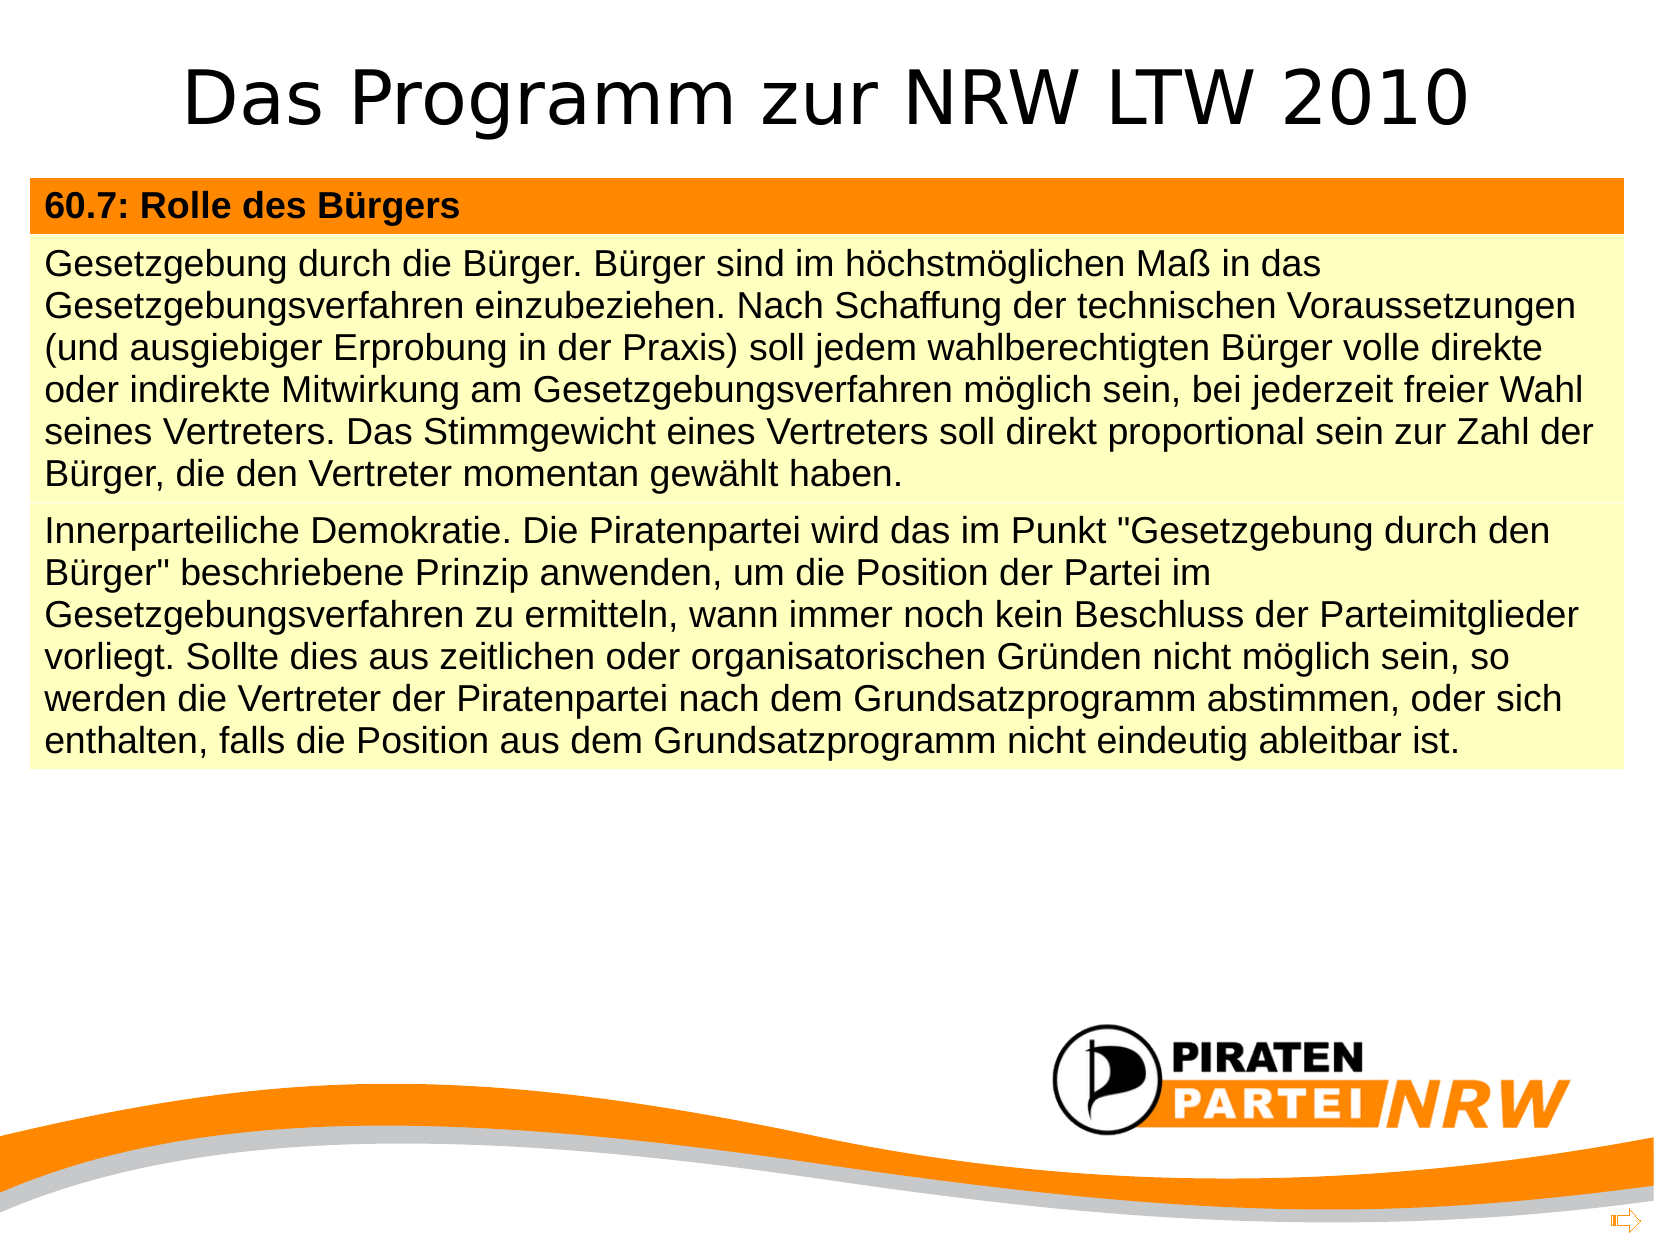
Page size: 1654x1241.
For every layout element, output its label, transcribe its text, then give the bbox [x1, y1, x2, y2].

table_cell Innerparteiliche Demokratie. Die Piratenpartei wird das im Punkt "Gesetzgebung durch den Bürger" beschriebene Prinzip anwenden, um die Position der Partei im Gesetzgebungsverfahren zu ermitteln, wann immer noch kein Beschluss der Parteimitglieder vorliegt. Sollte dies aus zeitlichen oder organisatorischen Gründen nicht möglich sein, so werden die Vertreter der Piratenpartei nach dem Grundsatzprogramm abstimmen, oder sich enthalten, falls die Position aus dem Grundsatzprogramm nicht eindeutig ableitbar ist. [30, 503, 1624, 769]
table_header 60.7: Rolle des Bürgers [30, 178, 1624, 234]
title Das Programm zur NRW LTW 2010 [82, 54, 1571, 143]
picture [1045, 1021, 1579, 1140]
table_cell Gesetzgebung durch die Bürger. Bürger sind im höchstmöglichen Maß in das Gesetzgebungsverfahren einzubeziehen. Nach Schaffung der technischen Voraussetzungen (und ausgiebiger Erprobung in der Praxis) soll jedem wahlberechtigten Bürger volle direkte oder indirekte Mitwirkung am Gesetzgebungsverfahren möglich sein, bei jederzeit freier Wahl seines Vertreters. Das Stimmgewicht eines Vertreters soll direkt proportional sein zur Zahl der Bürger, die den Vertreter momentan gewählt haben. [30, 235, 1624, 502]
